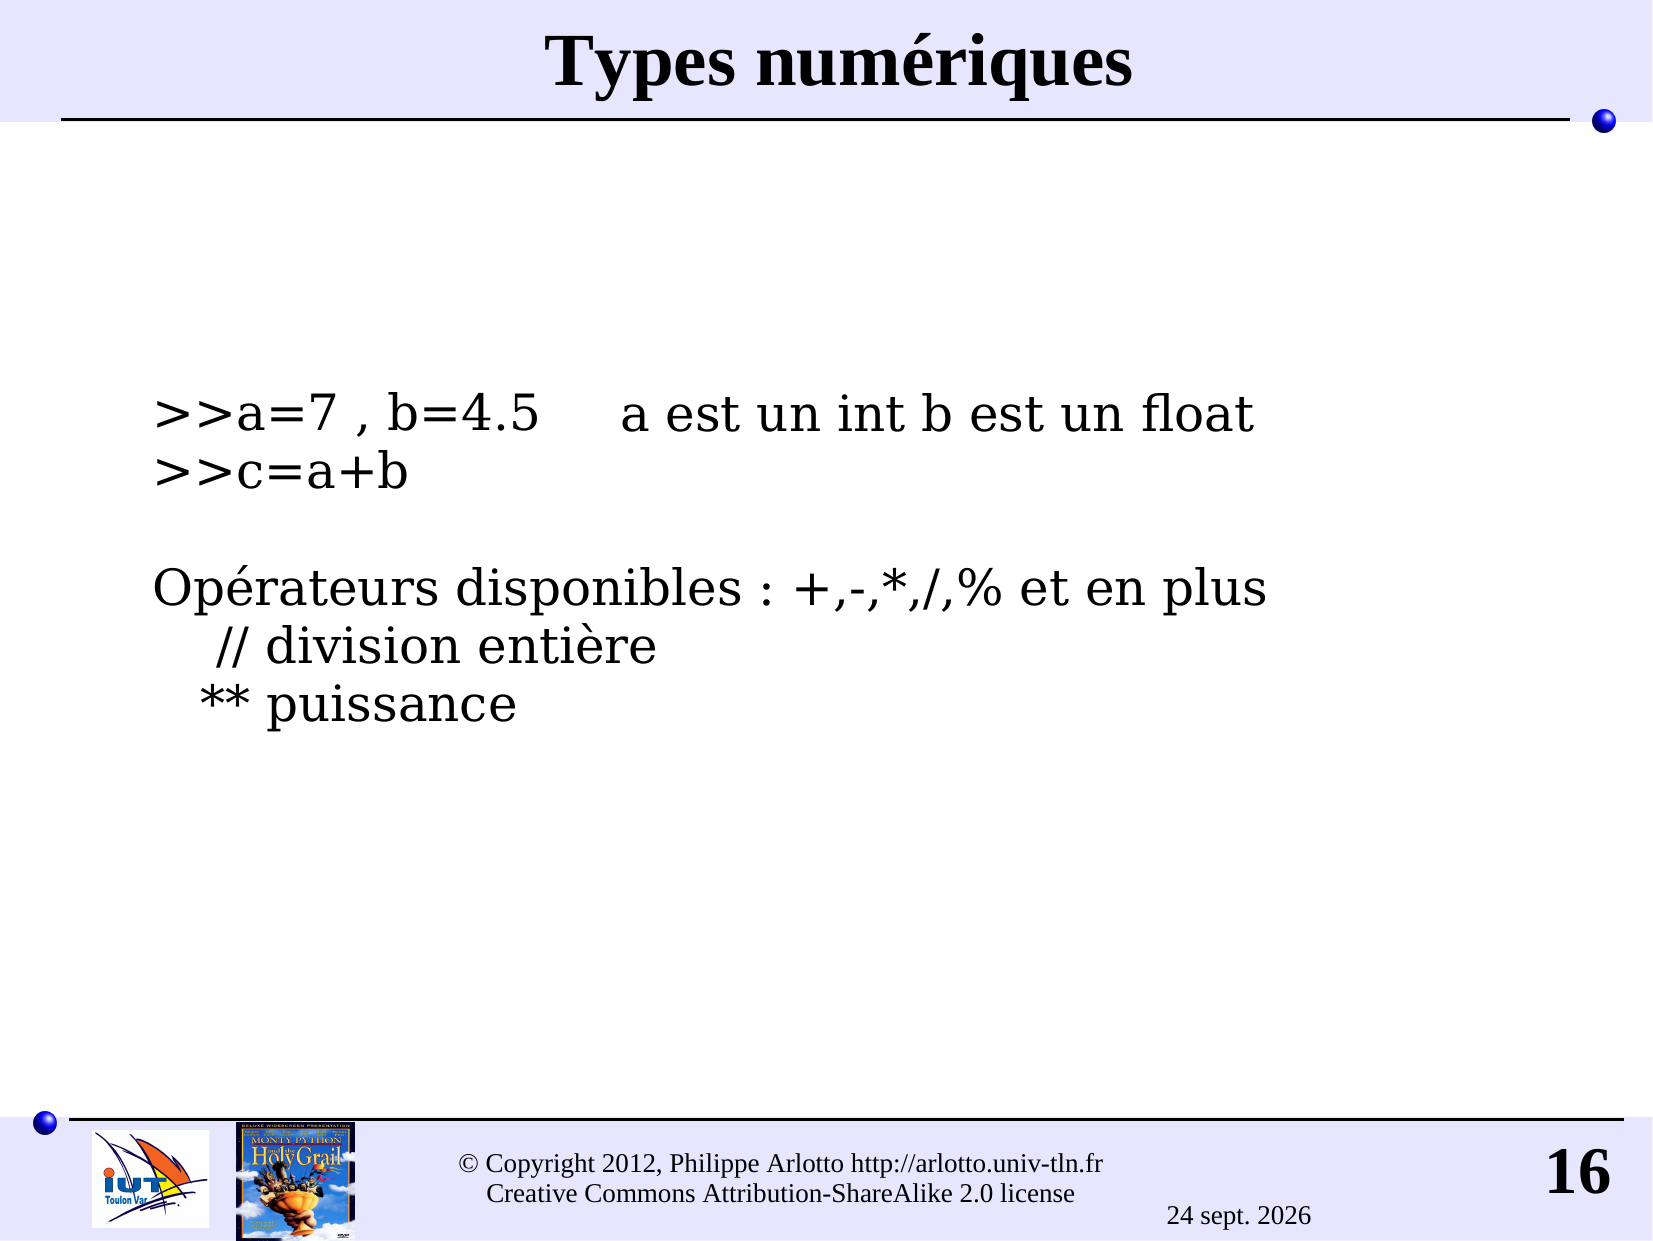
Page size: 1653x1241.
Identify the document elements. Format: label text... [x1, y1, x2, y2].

text_box >>a=7 , b=4.5 >>c=a+b Opérateurs disponibles : +,-,*,/,% et en plus // division entière ** puissance [152, 383, 1270, 970]
text_box a est un int b est un float [620, 384, 1256, 444]
title Types numériques [95, 14, 1585, 107]
picture [236, 1122, 355, 1241]
